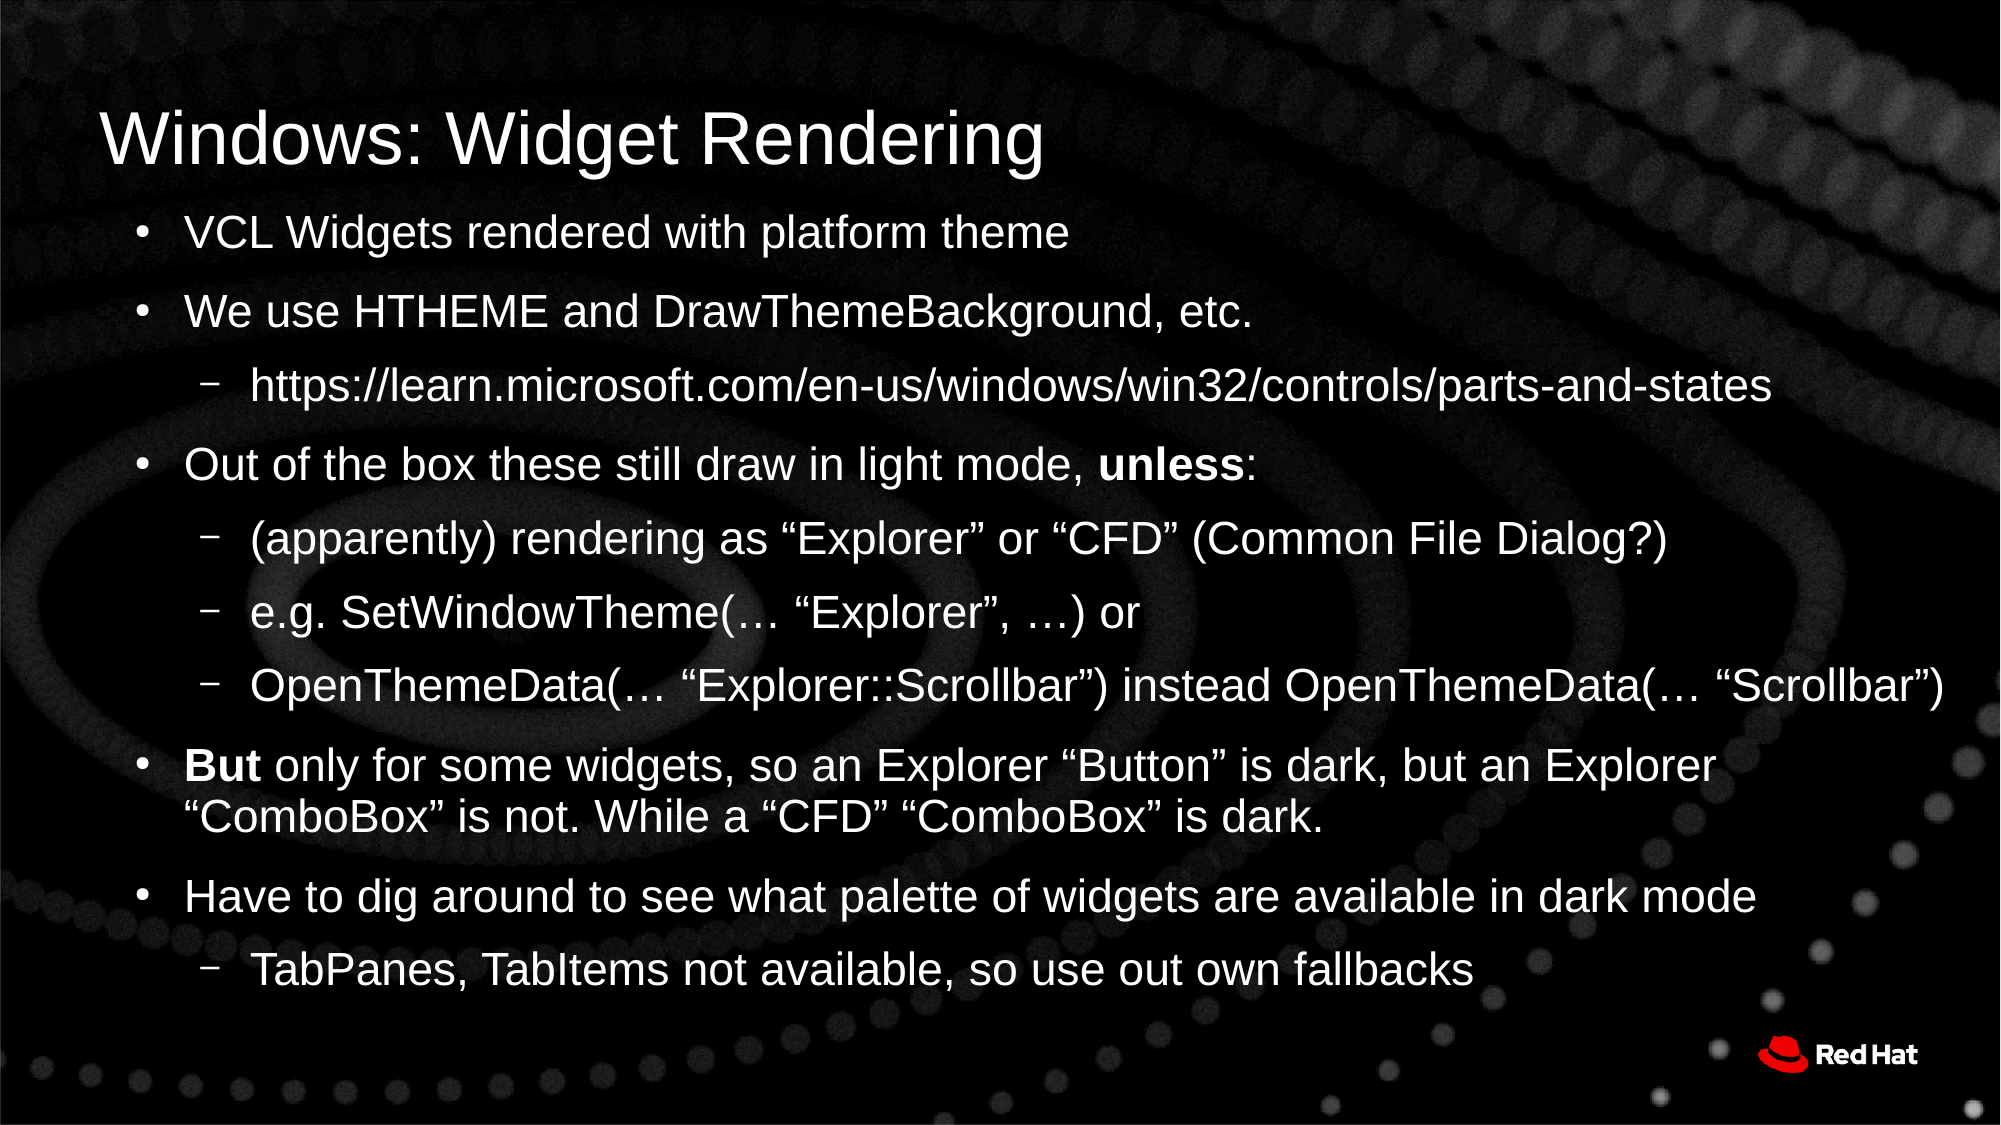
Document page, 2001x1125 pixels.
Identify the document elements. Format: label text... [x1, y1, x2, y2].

picture [0, 0, 2001, 1125]
title Windows: Widget Rendering [99, 44, 1900, 233]
list VCL Widgets rendered with platform theme We use HTHEME and DrawThemeBackground, etc. https://learn.microsoft.com/en-us/windows/win32/controls/parts-and-states Out of the box these still draw in light mode, unless: (apparently) rendering as “Explorer” or “CFD” (Common File Dialog?) e.g. SetWindowTheme(… “Explorer”, …) or OpenThemeData(… “Explorer::Scrollbar”) instead OpenThemeData(… “Scrollbar”) But only for some widgets, so an Explorer “Button” is dark, but an Explorer “ComboBox” is not. While a “CFD” “ComboBox” is dark. Have to dig around to see what palette of widgets are available in dark mode TabPanes, TabItems not available, so use out own fallbacks [118, 206, 1949, 1034]
